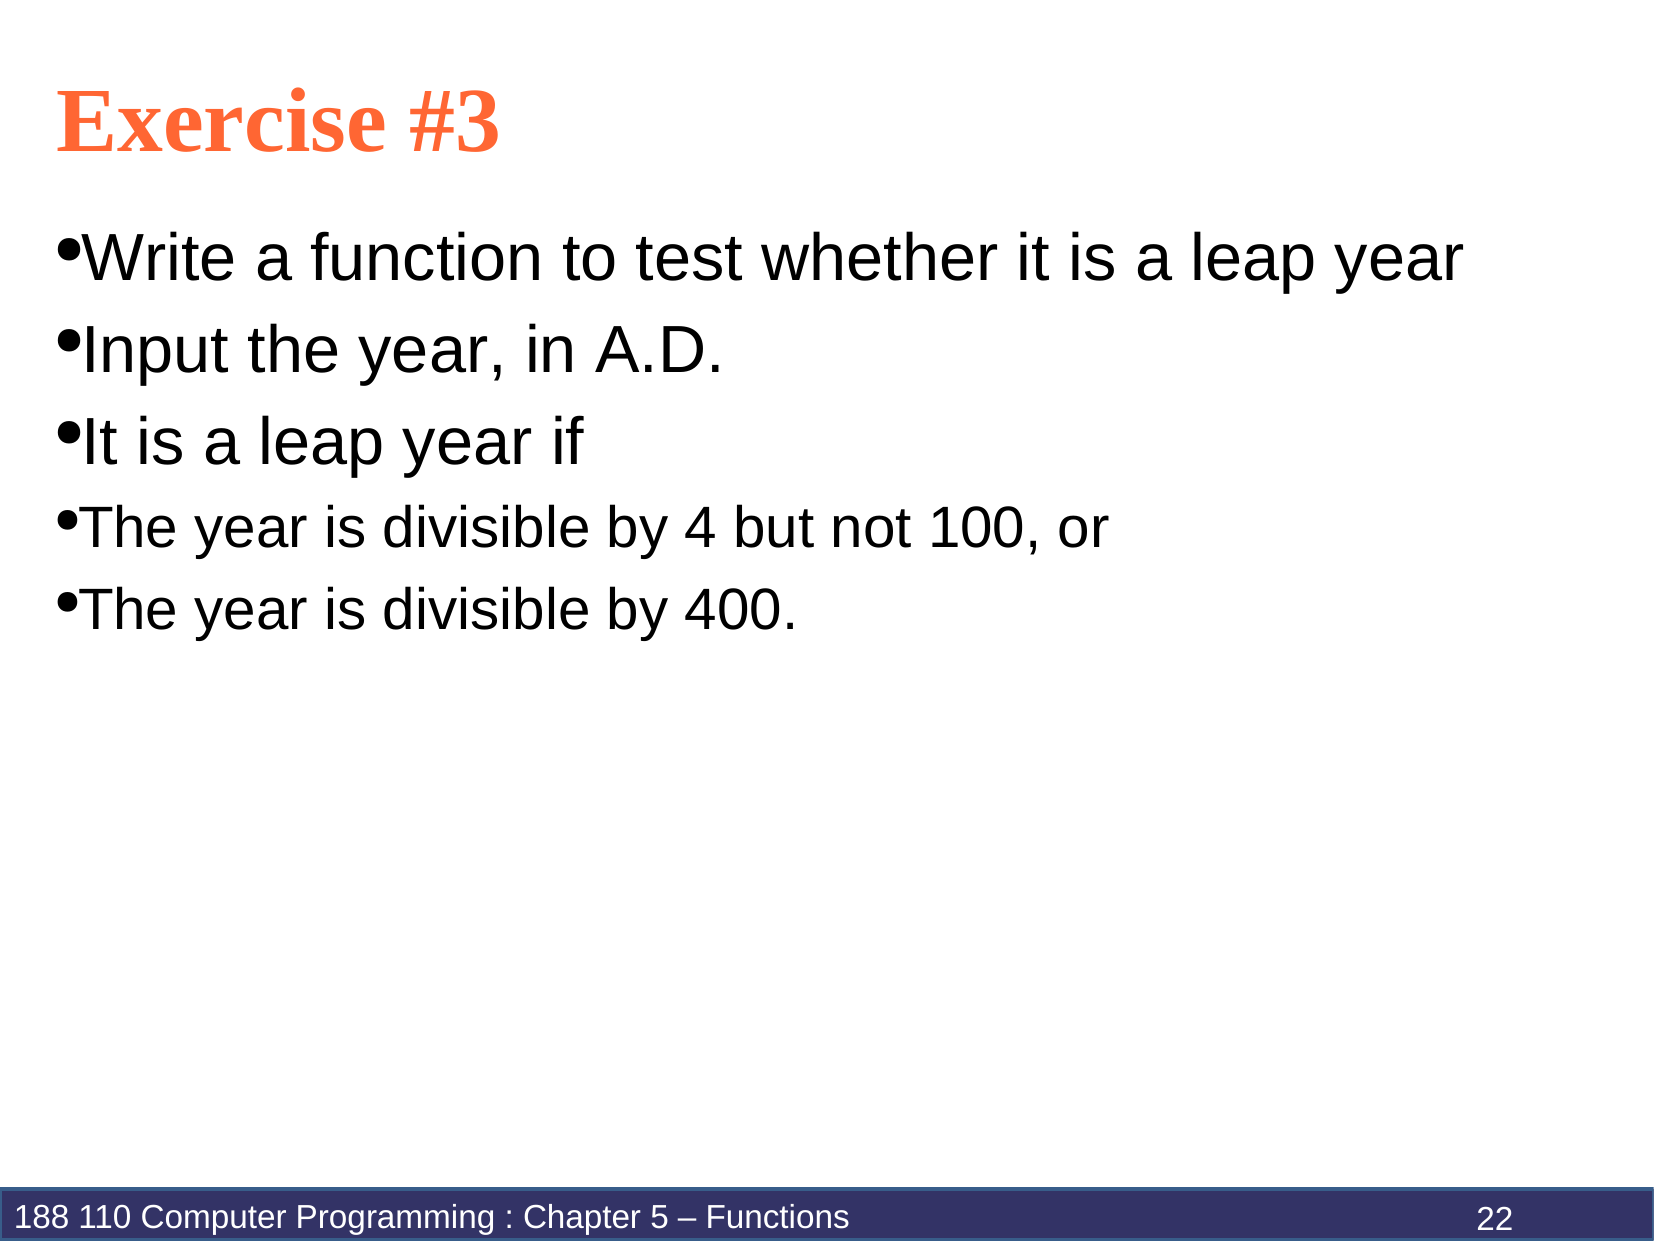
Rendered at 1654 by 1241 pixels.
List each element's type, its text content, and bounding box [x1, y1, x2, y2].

list Write a function to test whether it is a leap year Input the year, in A.D. It is a leap year if The year is divisible by 4 but not 100, or The year is divisible by 400. [56, 214, 1591, 1122]
title Exercise #3 [55, 46, 1591, 182]
